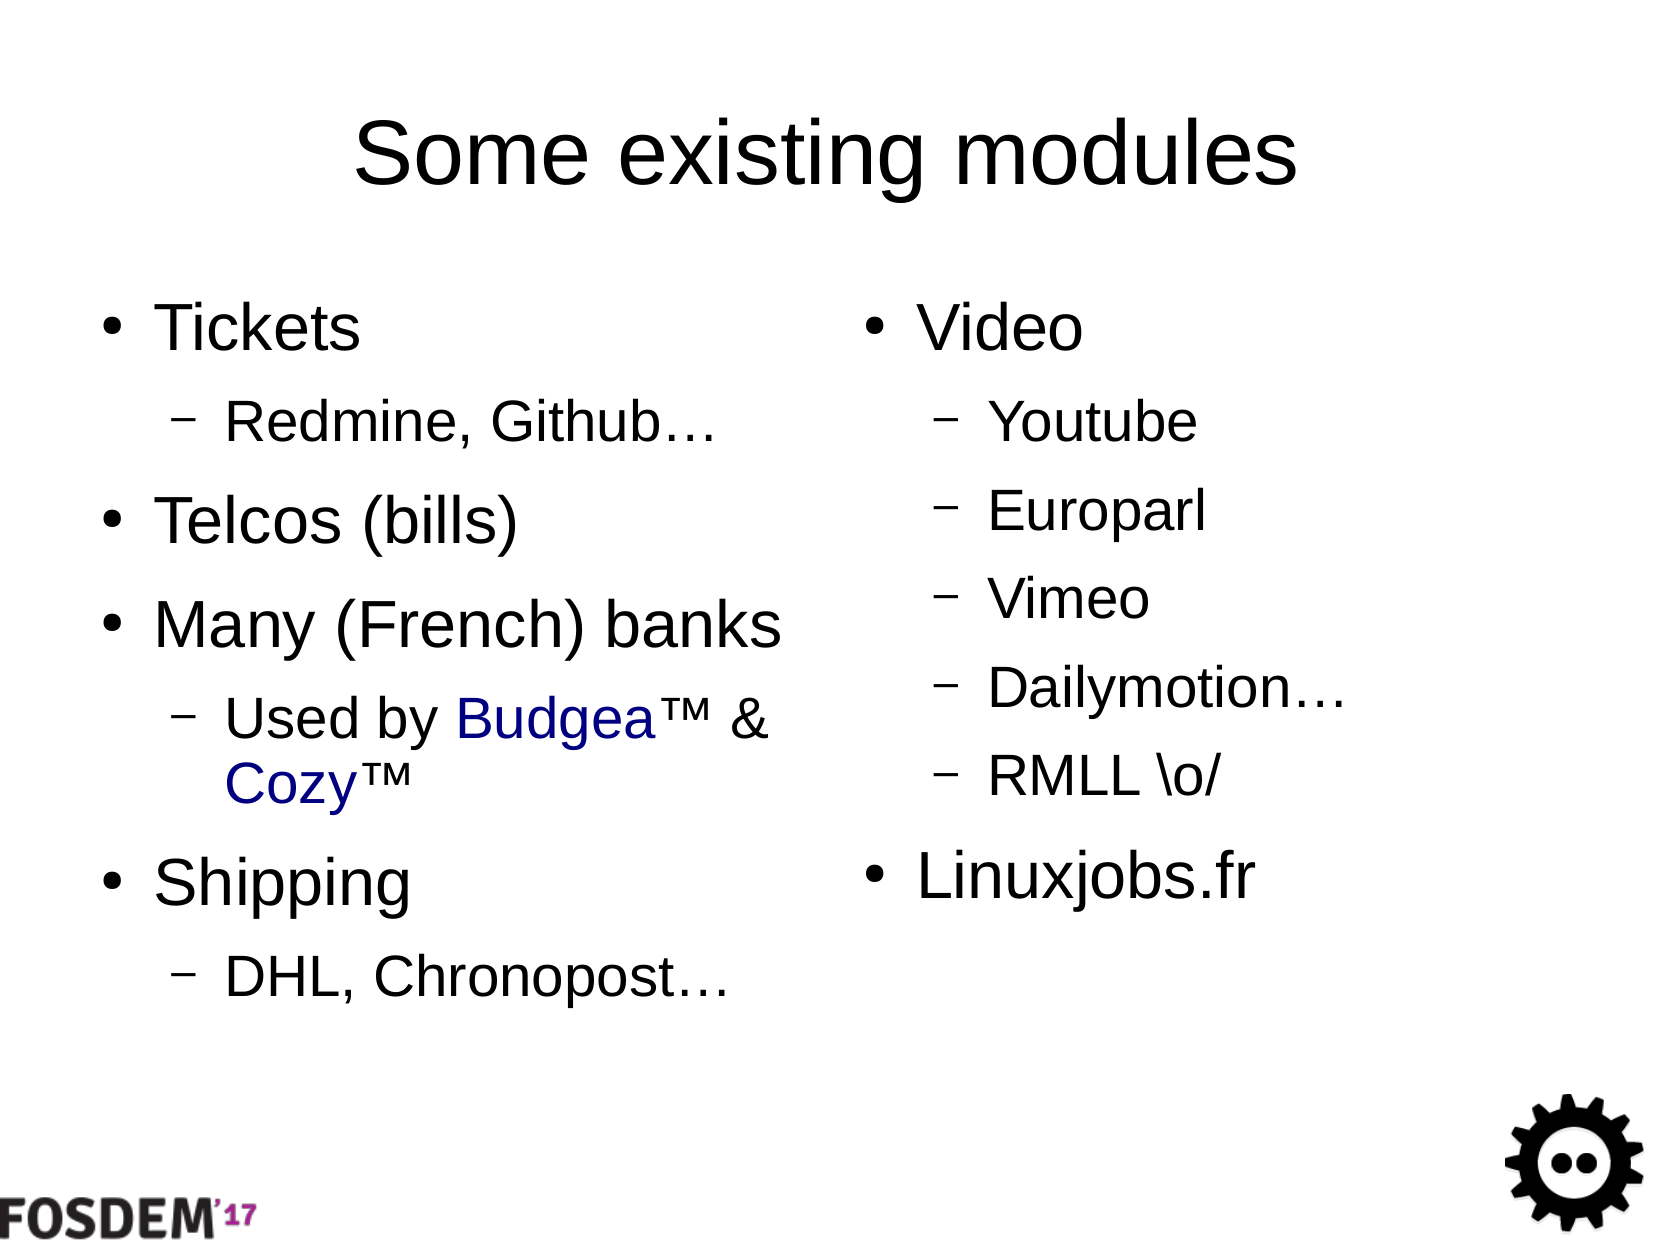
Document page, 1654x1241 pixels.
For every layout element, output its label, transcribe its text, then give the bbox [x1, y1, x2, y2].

picture [0, 1196, 258, 1241]
list Video Youtube Europarl Vimeo Dailymotion… RMLL \o/ Linuxjobs.fr [845, 290, 1572, 1010]
list Tickets Redmine, Github… Telcos (bills) Many (French) banks Used by Budgea™ & Cozy™ Shipping DHL, Chronopost… [82, 290, 809, 1010]
title Some existing modules [82, 49, 1571, 257]
picture [1505, 1094, 1648, 1235]
